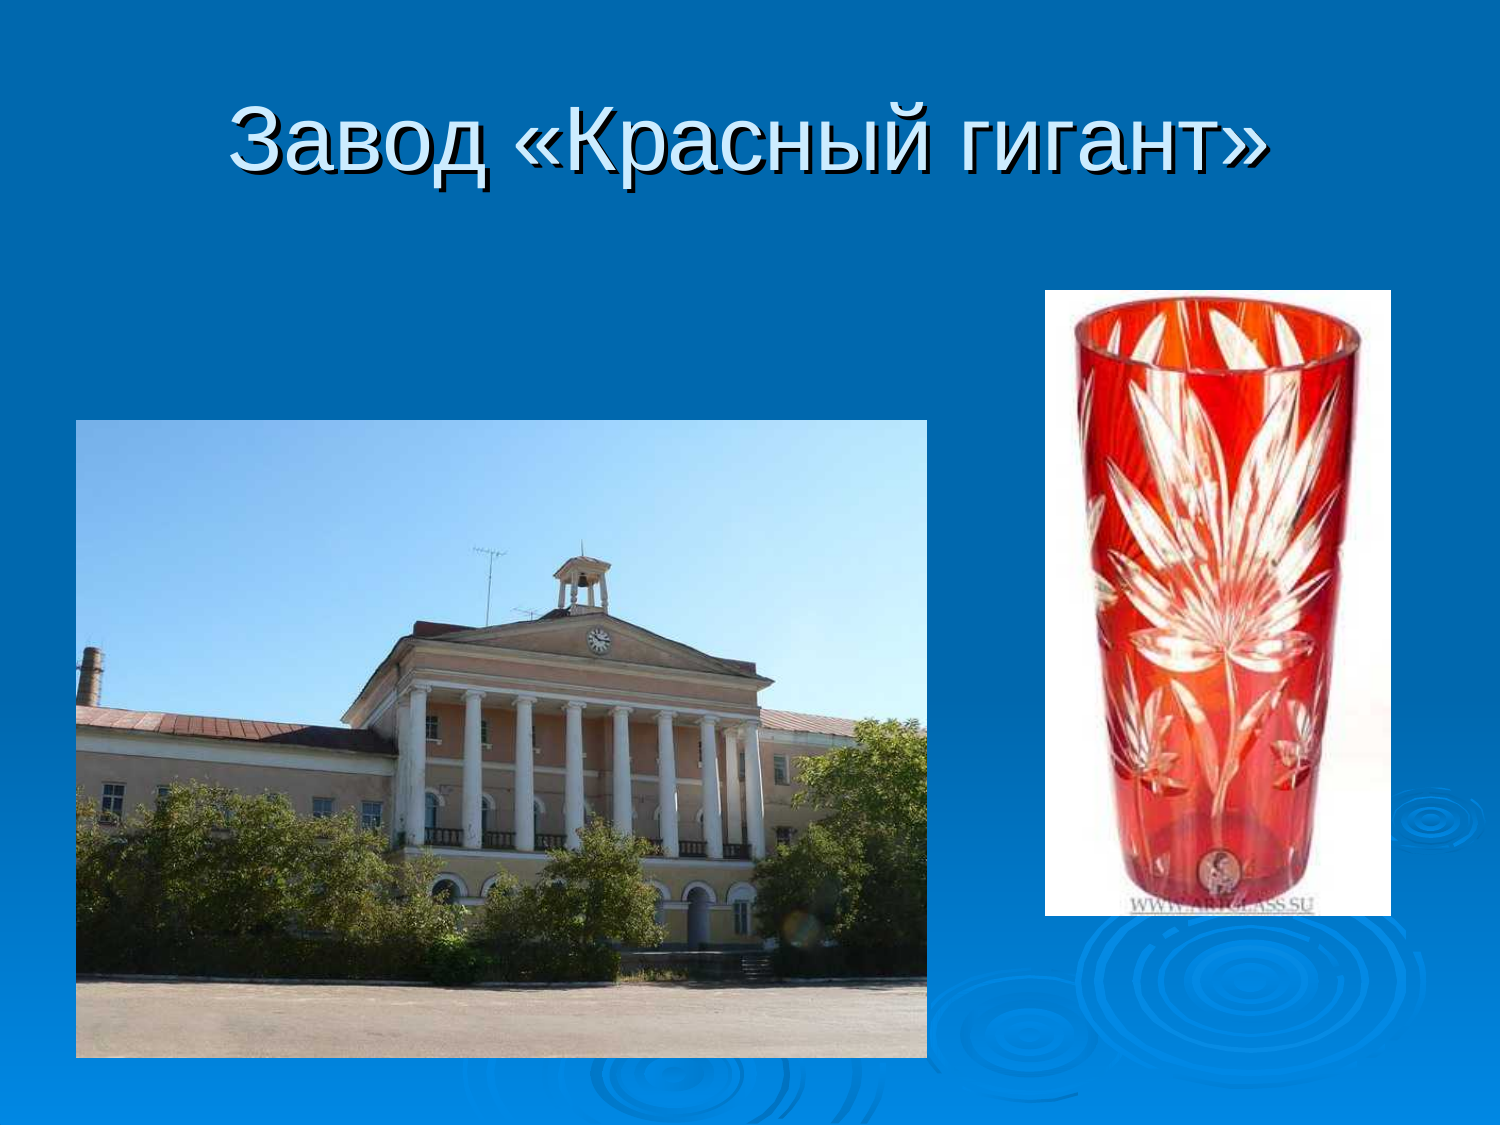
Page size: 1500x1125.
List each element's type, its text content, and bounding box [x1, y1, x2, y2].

title Завод «Красный гигант» [75, 45, 1426, 233]
picture [1045, 290, 1391, 916]
picture [76, 420, 927, 1058]
